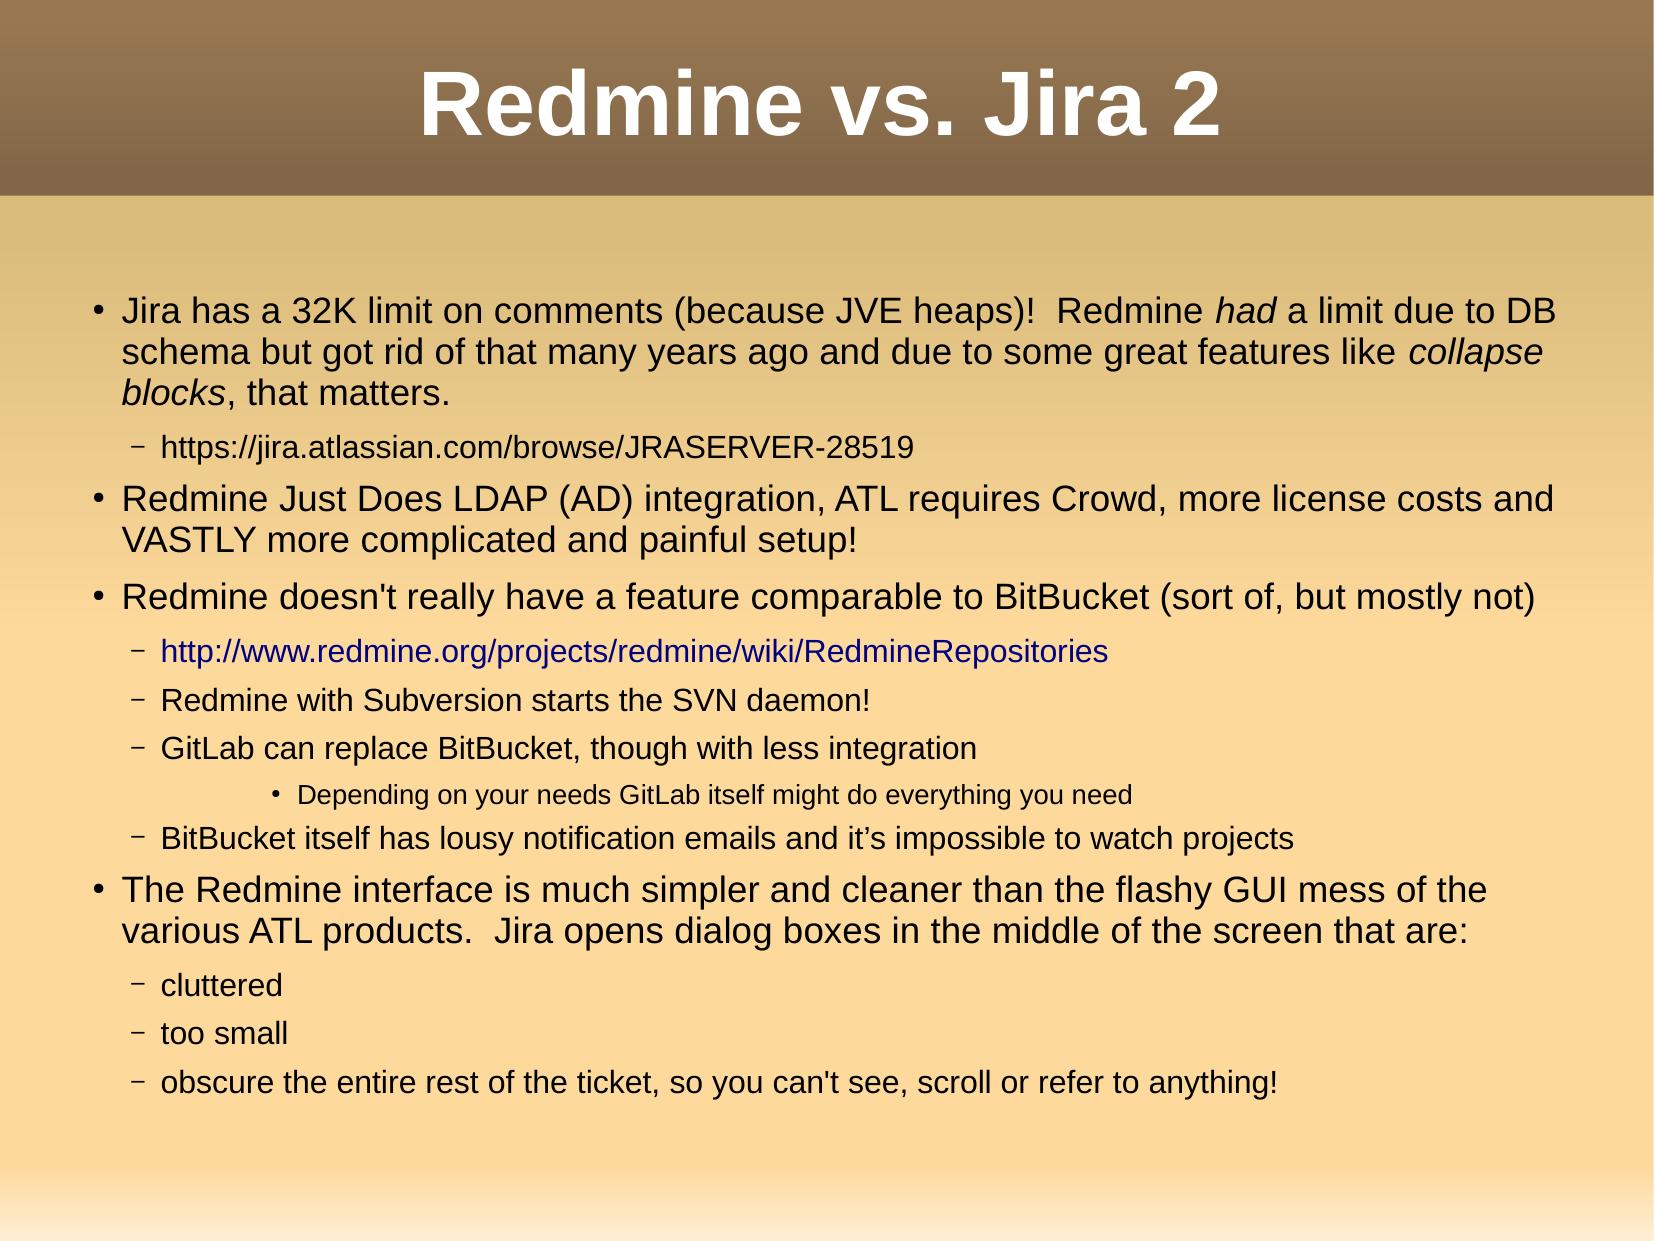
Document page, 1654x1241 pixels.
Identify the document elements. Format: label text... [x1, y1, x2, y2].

title Redmine vs. Jira 2 [76, 0, 1565, 208]
picture [0, 0, 1654, 1241]
list Jira has a 32K limit on comments (because JVE heaps)! Redmine had a limit due to DB schema but got rid of that many years ago and due to some great features like collapse blocks, that matters. https://jira.atlassian.com/browse/JRASERVER-28519 Redmine Just Does LDAP (AD) integration, ATL requires Crowd, more license costs and VASTLY more complicated and painful setup! Redmine doesn't really have a feature comparable to BitBucket (sort of, but mostly not) http://www.redmine.org/projects/redmine/wiki/RedmineRepositories Redmine with Subversion starts the SVN daemon! GitLab can replace BitBucket, though with less integration Depending on your needs GitLab itself might do everything you need BitBucket itself has lousy notification emails and it’s impossible to watch projects The Redmine interface is much simpler and cleaner than the flashy GUI mess of the various ATL products. Jira opens dialog boxes in the middle of the screen that are: cluttered too small obscure the entire rest of the ticket, so you can't see, scroll or refer to anything! [82, 290, 1571, 1109]
